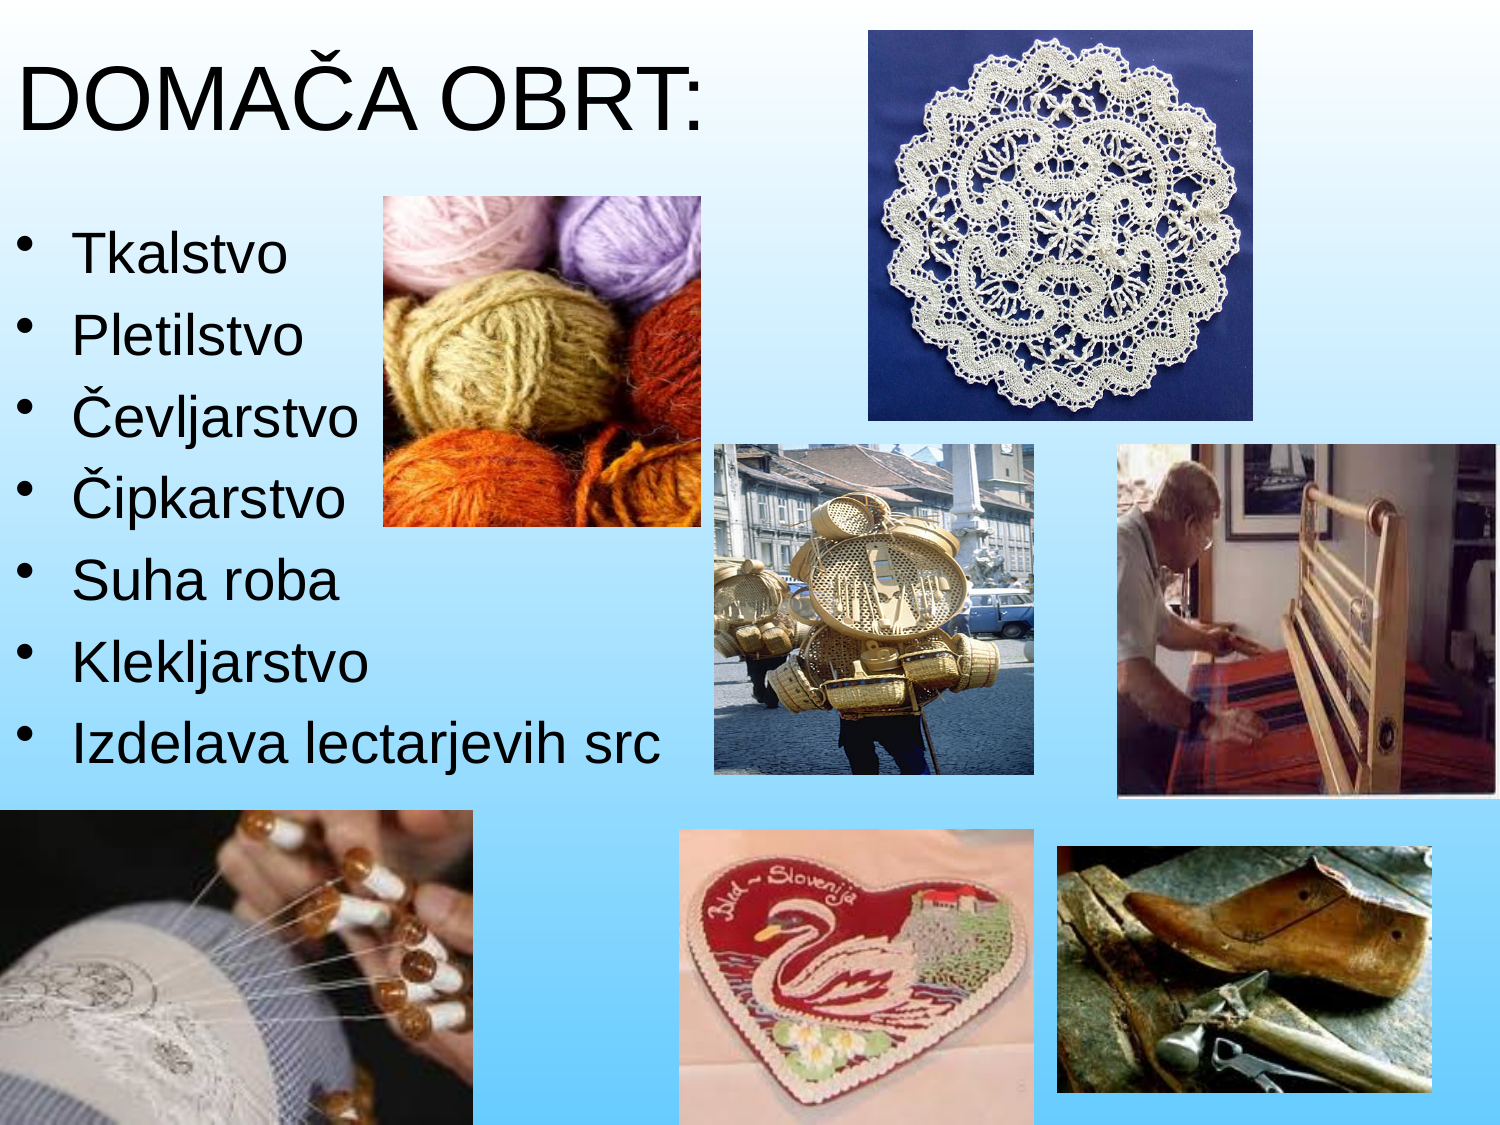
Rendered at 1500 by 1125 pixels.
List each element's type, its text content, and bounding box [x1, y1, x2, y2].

picture [1117, 444, 1500, 799]
picture [1057, 846, 1432, 1093]
picture [679, 829, 1034, 1125]
list Tkalstvo Pletilstvo Čevljarstvo Čipkarstvo Suha roba Klekljarstvo Izdelava lectarjevih src [0, 208, 1350, 951]
title DOMAČA OBRT: [0, 0, 1037, 188]
picture [868, 30, 1253, 421]
picture [383, 196, 701, 528]
picture [0, 810, 473, 1125]
picture [714, 444, 1034, 775]
